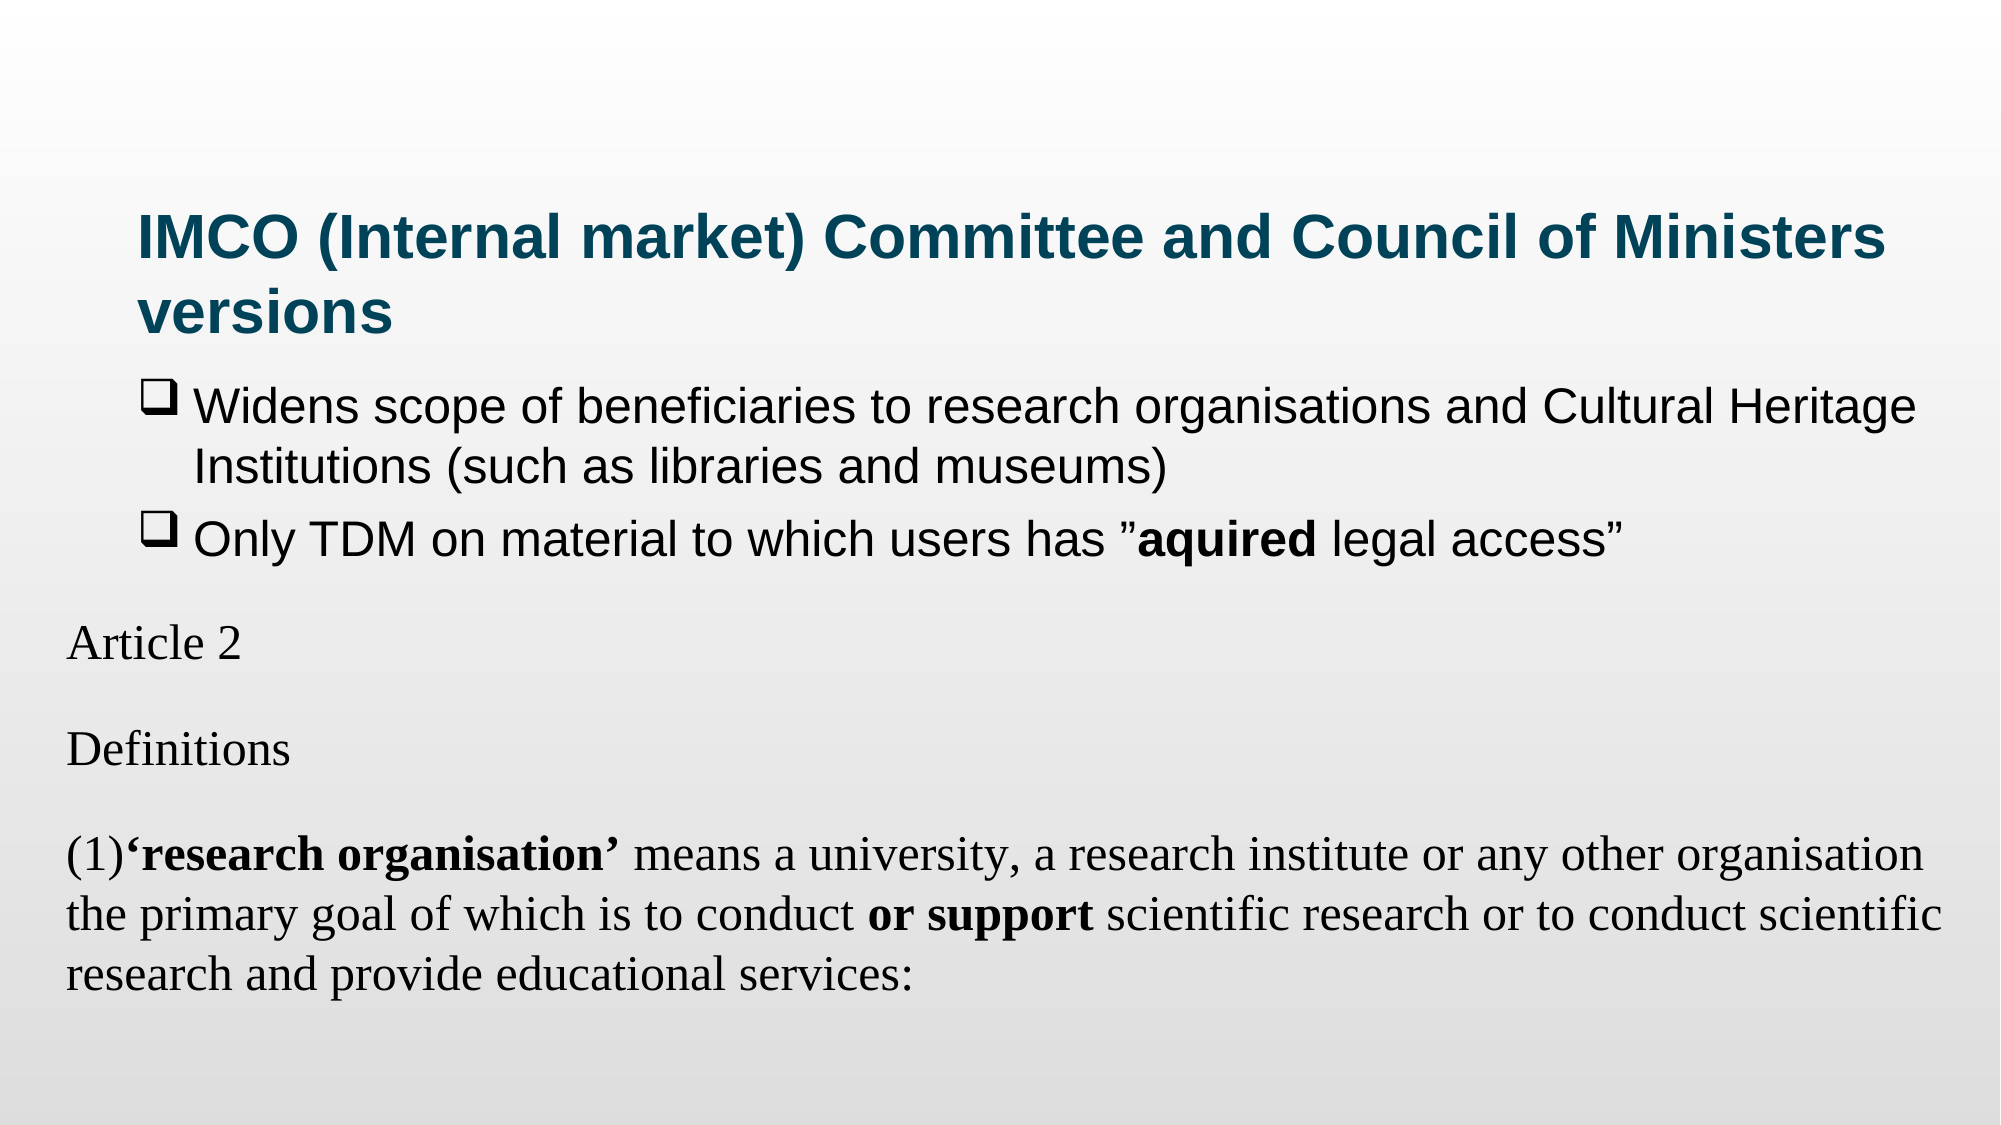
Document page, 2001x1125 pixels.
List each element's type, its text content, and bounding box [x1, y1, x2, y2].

text_box Widens scope of beneficiaries to research organisations and Cultural Heritage Institutions (such as libraries and museums) Only TDM on material to which users has ”aquired legal access” [122, 365, 1949, 602]
text_box IMCO (Internal market) Committee and Council of Ministers versions [122, 188, 1949, 319]
text_box Article 2 Definitions (1)‘research organisation’ means a university, a research institute or any other organisation the primary goal of which is to conduct or support scientific research or to conduct scientific research and provide educational services: [51, 602, 2001, 1114]
